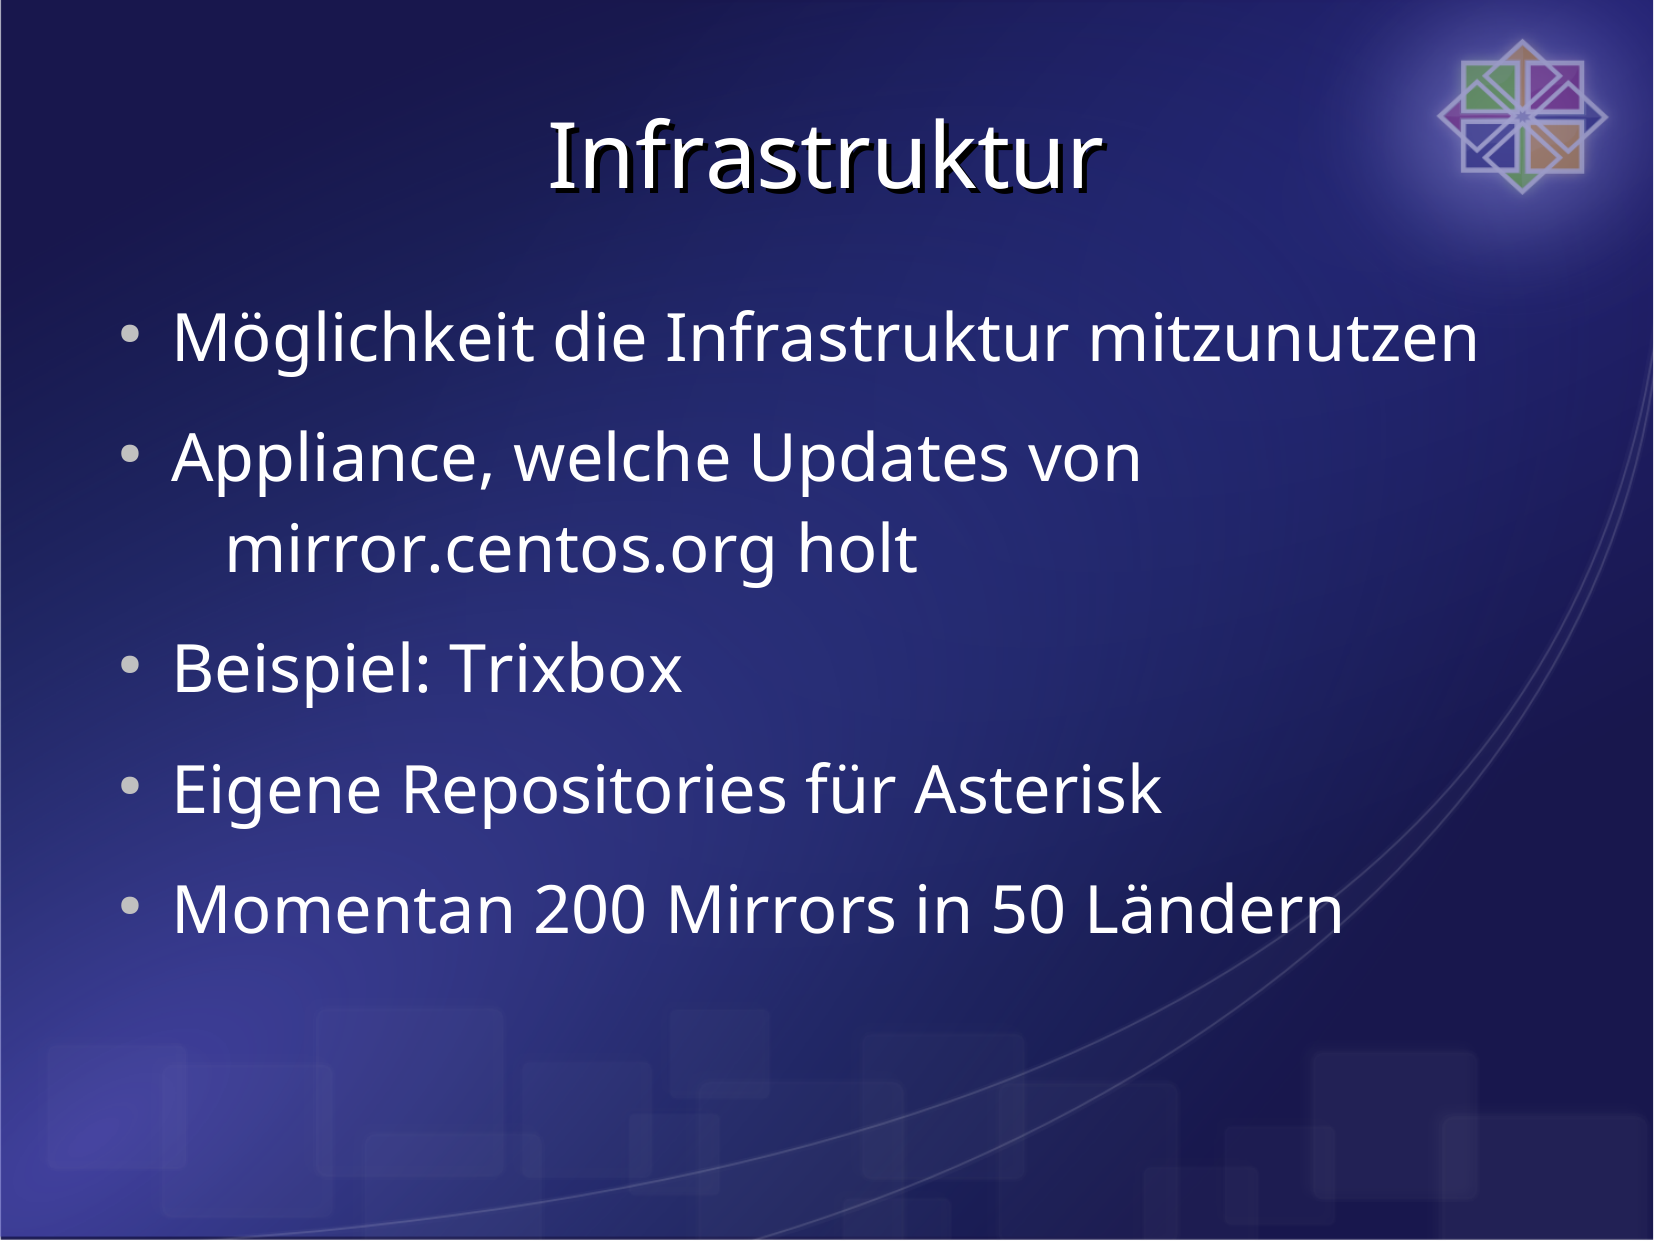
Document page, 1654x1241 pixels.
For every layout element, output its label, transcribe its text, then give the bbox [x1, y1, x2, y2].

picture [0, 0, 1654, 1241]
title Infrastruktur [82, 56, 1571, 250]
list Möglichkeit die Infrastruktur mitzunutzen Appliance, welche Updates von mirror.centos.org holt Beispiel: Trixbox Eigene Repositories für Asterisk Momentan 200 Mirrors in 50 Ländern [82, 290, 1571, 1095]
